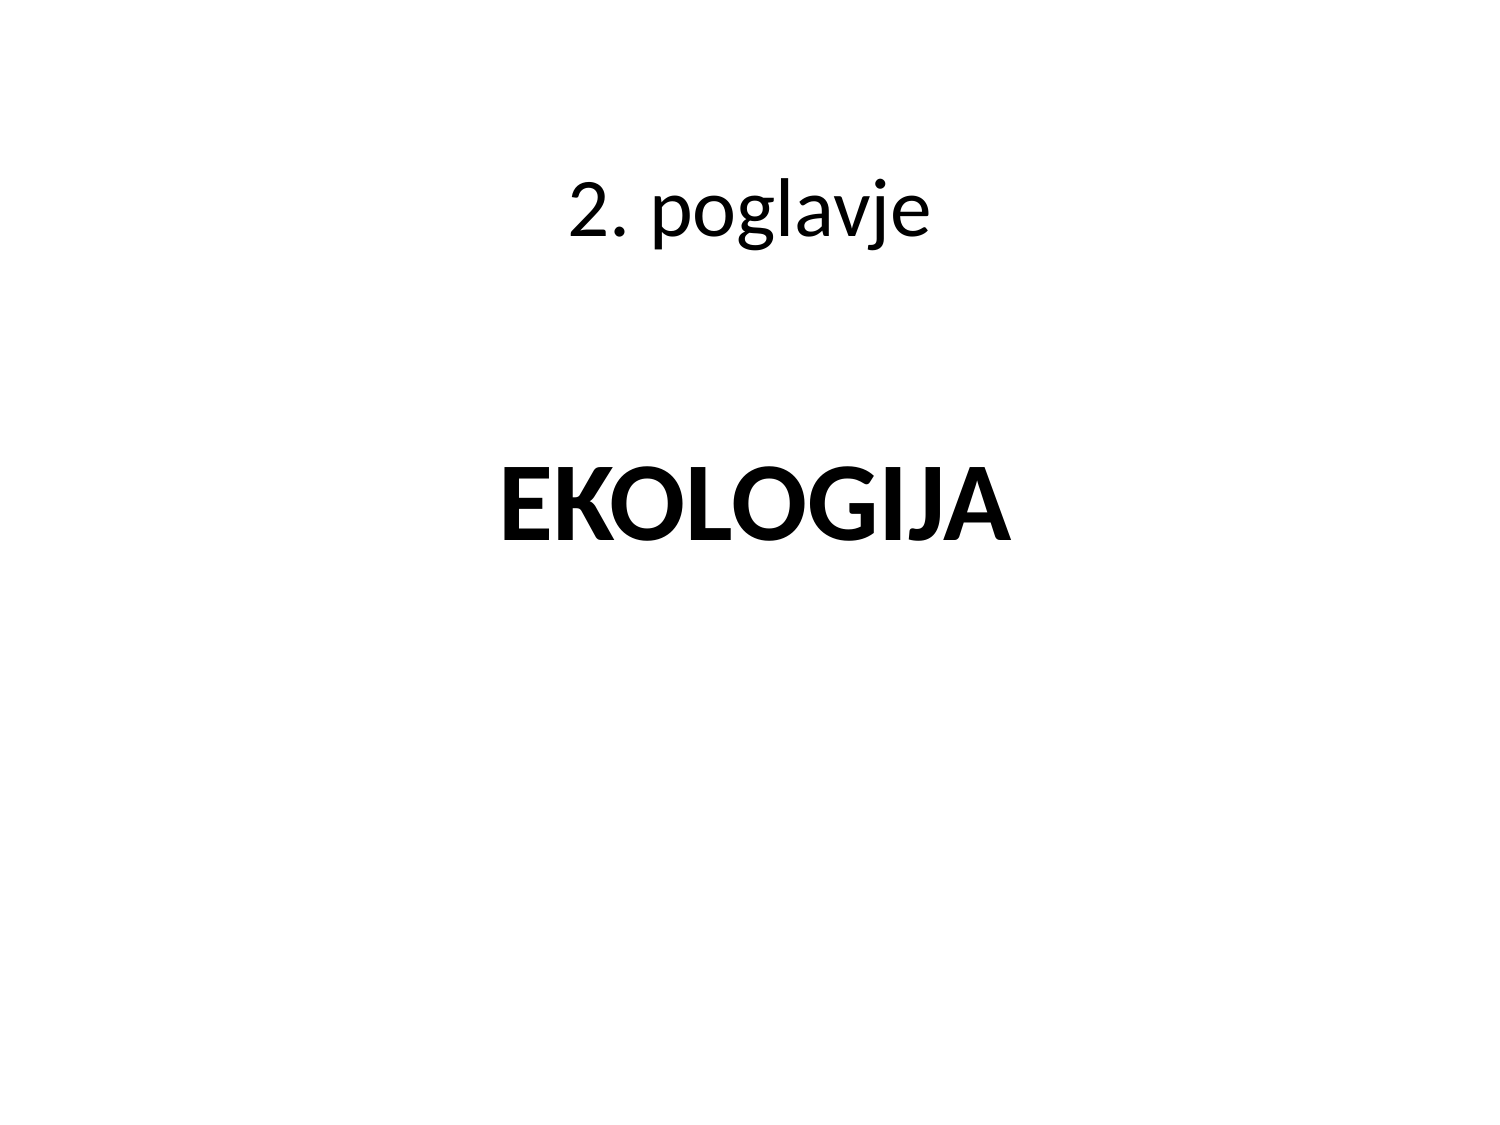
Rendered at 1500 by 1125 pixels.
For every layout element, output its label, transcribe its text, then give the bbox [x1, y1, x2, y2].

title 2. poglavje [112, 137, 1388, 379]
subtitle EKOLOGIJA [230, 420, 1281, 709]
